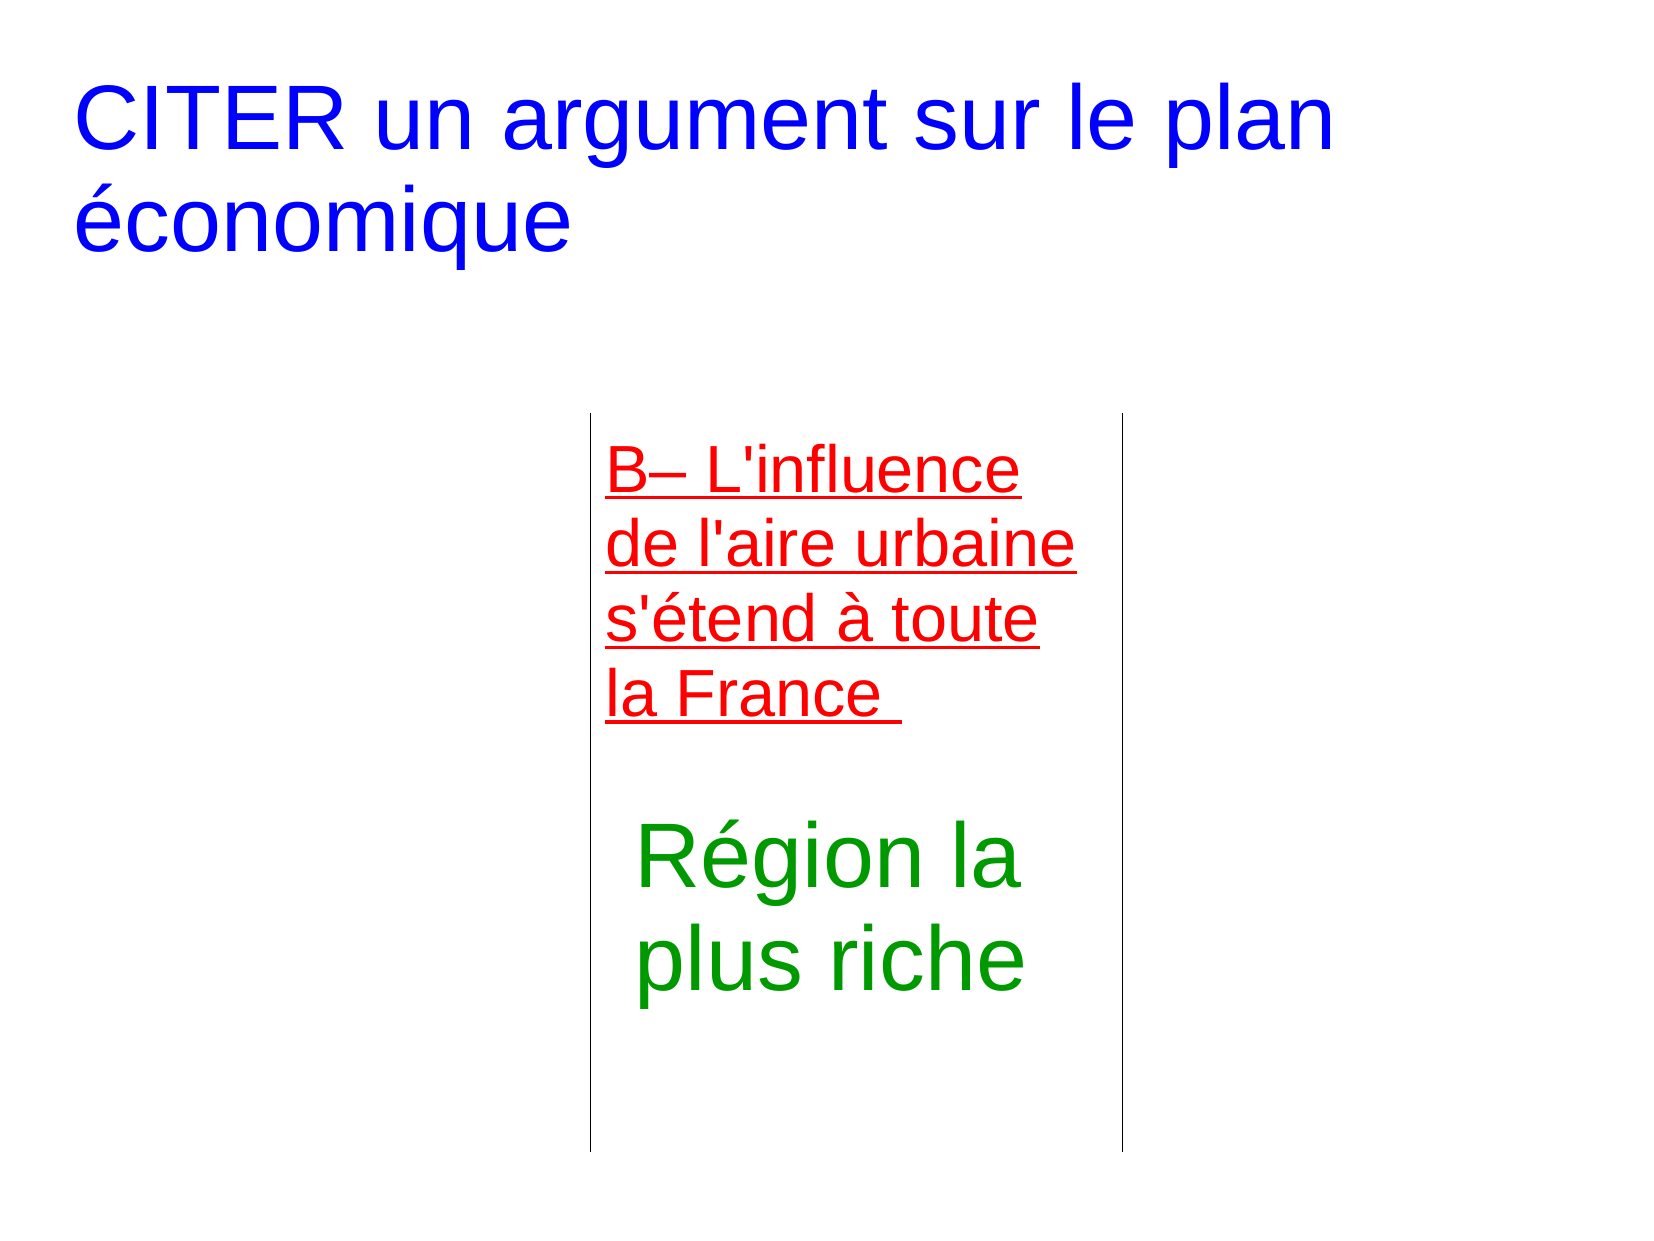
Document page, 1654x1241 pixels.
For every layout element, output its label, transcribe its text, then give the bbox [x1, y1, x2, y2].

text_box B– L'influence de l'aire urbaine s'étend à toute la France [590, 424, 1123, 739]
text_box CITER un argument sur le plan économique [59, 59, 1565, 279]
text_box Région la plus riche [620, 797, 1093, 1120]
